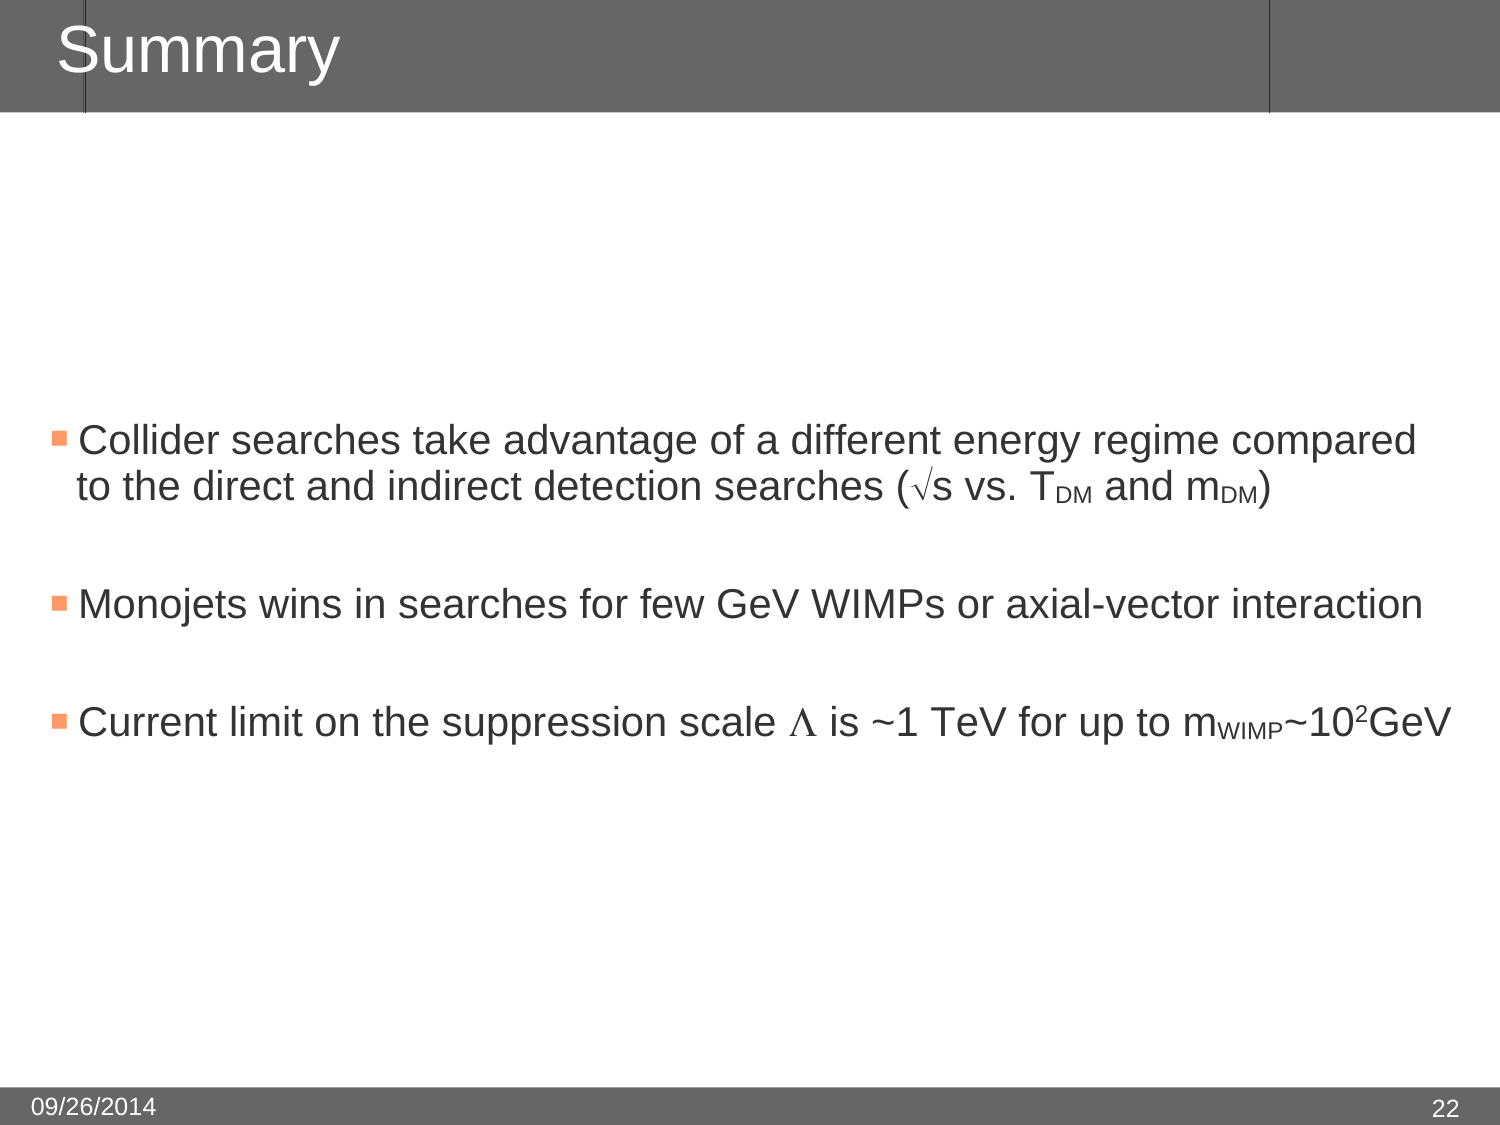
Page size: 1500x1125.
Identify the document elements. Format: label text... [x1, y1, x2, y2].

text_box Collider searches take advantage of a different energy regime compared to the direct and indirect detection searches (s vs. TDM and mDM) Monojets wins in searches for few GeV WIMPs or axial-vector interaction Current limit on the suppression scale L is ~1 TeV for up to mWIMP~102GeV [53, 149, 1457, 1013]
title Summary [37, 0, 1313, 113]
